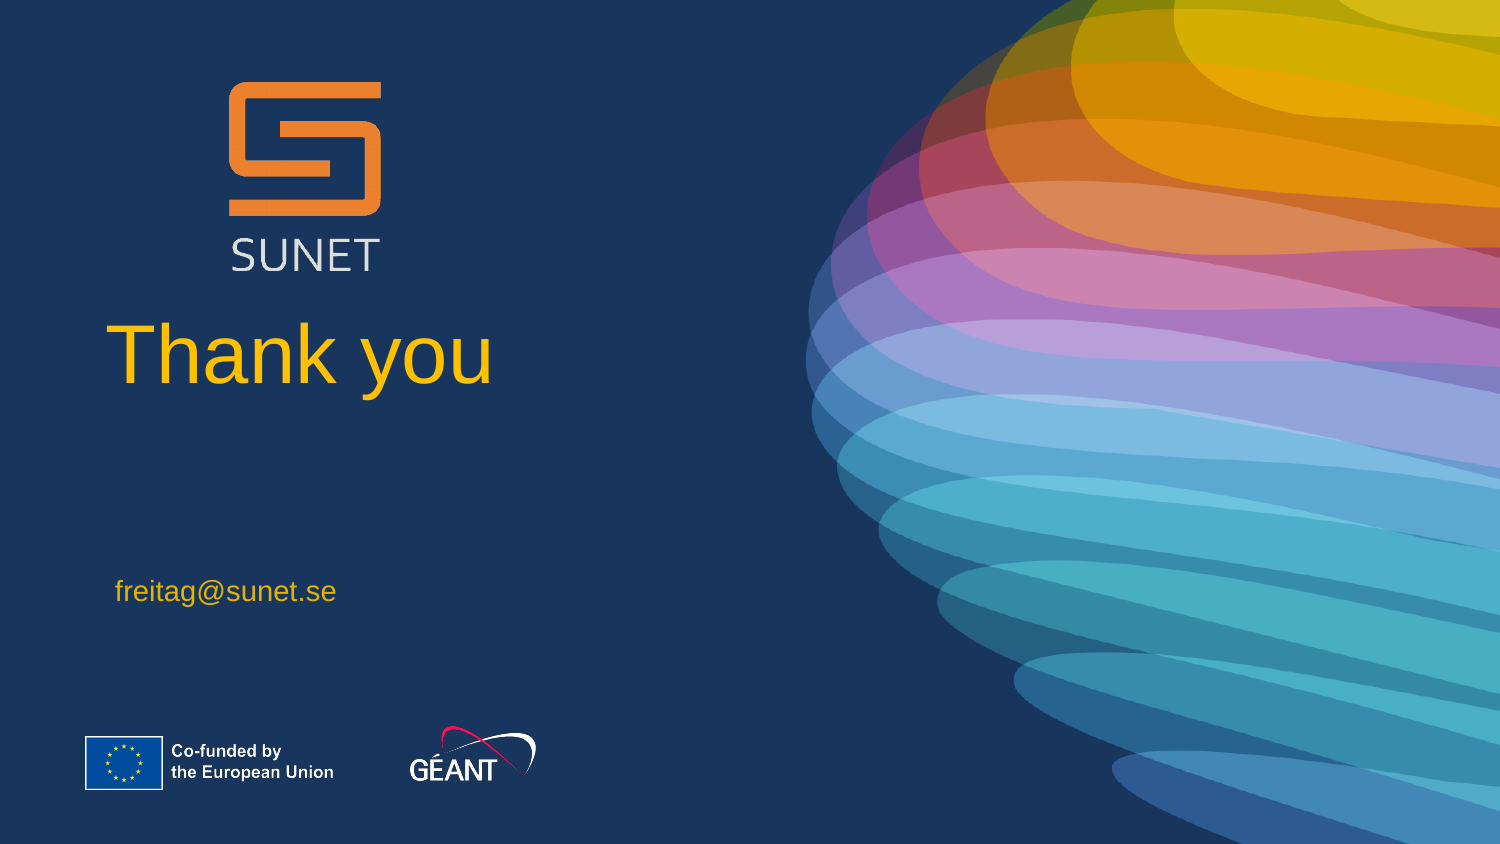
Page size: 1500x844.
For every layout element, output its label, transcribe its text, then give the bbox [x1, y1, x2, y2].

picture [0, 0, 1500, 844]
text_box Thank you [91, 303, 1073, 430]
text_box freitag@sunet.se [100, 569, 723, 613]
